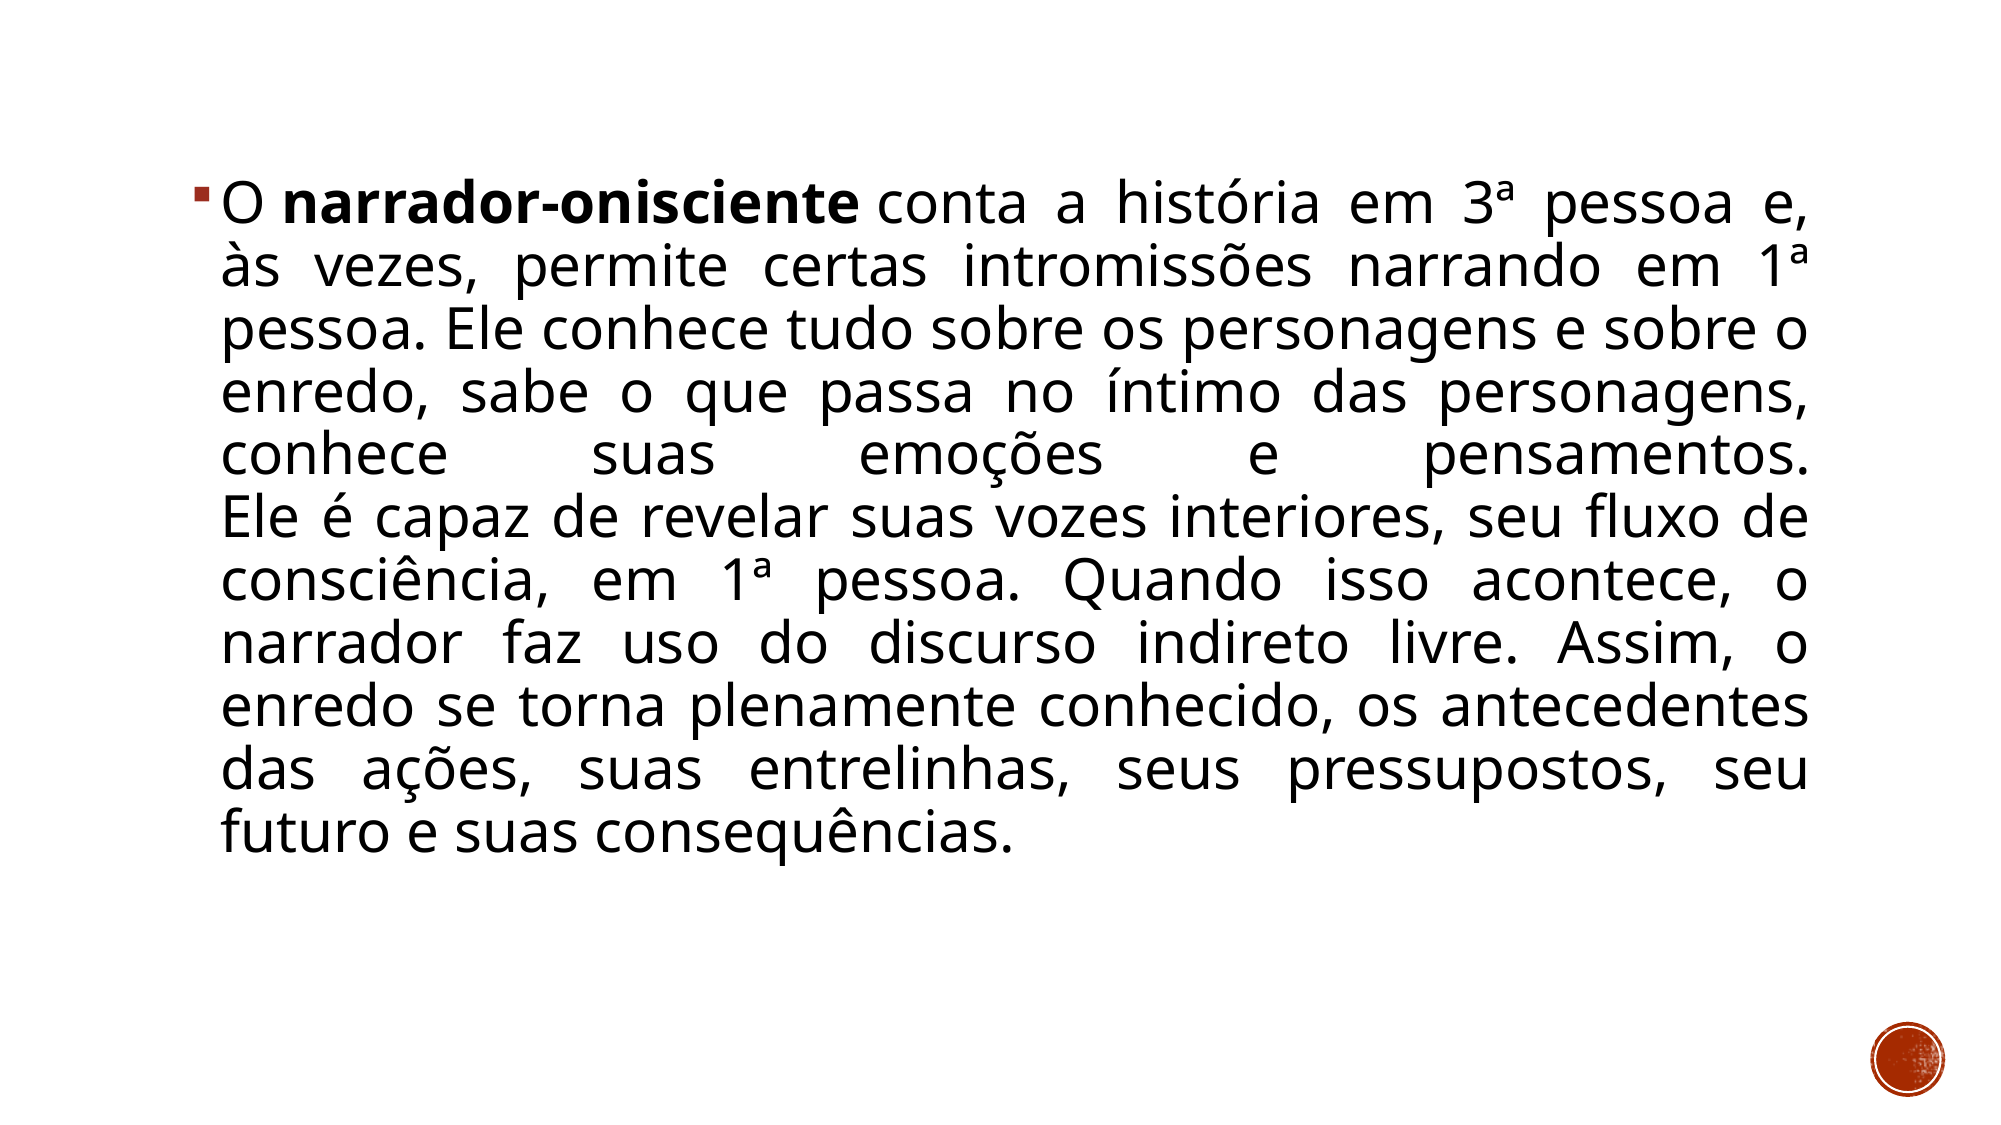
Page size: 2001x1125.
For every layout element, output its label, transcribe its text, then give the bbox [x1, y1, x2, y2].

list O narrador-onisciente conta a história em 3ª pessoa e, às vezes, permite certas intromissões narrando em 1ª pessoa. Ele conhece tudo sobre os personagens e sobre o enredo, sabe o que passa no íntimo das personagens, conhece suas emoções e pensamentos. Ele é capaz de revelar suas vozes interiores, seu fluxo de consciência, em 1ª pessoa. Quando isso acontece, o narrador faz uso do discurso indireto livre. Assim, o enredo se torna plenamente conhecido, os antecedentes das ações, suas entrelinhas, seus pressupostos, seu futuro e suas consequências. [175, 165, 1826, 945]
picture [1870, 1021, 1946, 1097]
